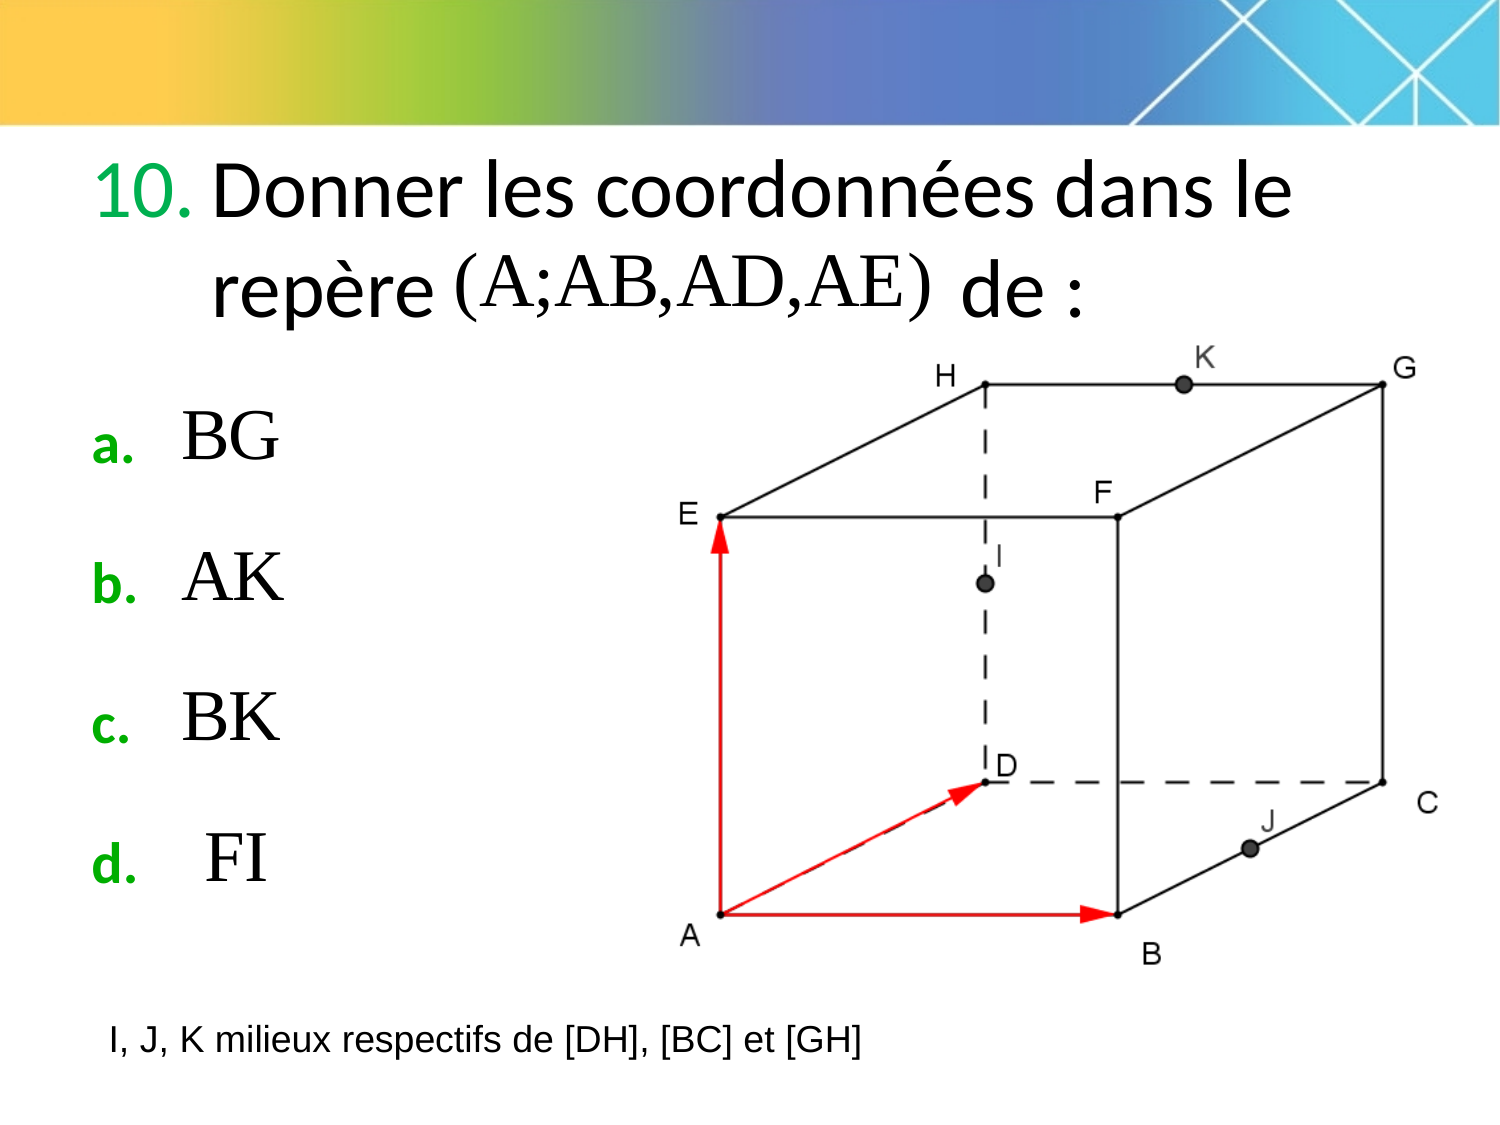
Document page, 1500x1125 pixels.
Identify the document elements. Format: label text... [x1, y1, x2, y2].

chart [164, 527, 306, 610]
picture [667, 339, 1451, 986]
chart [445, 224, 947, 340]
chart [187, 808, 288, 891]
chart [164, 386, 301, 474]
chart [164, 667, 301, 751]
text_box a. b. c. d. [76, 397, 538, 903]
title Donner les coordonnées dans le repère de : [75, 126, 1500, 342]
picture [0, 0, 1500, 127]
text_box I, J, K milieux respectifs de [DH], [BC] et [GH] [93, 1007, 915, 1069]
